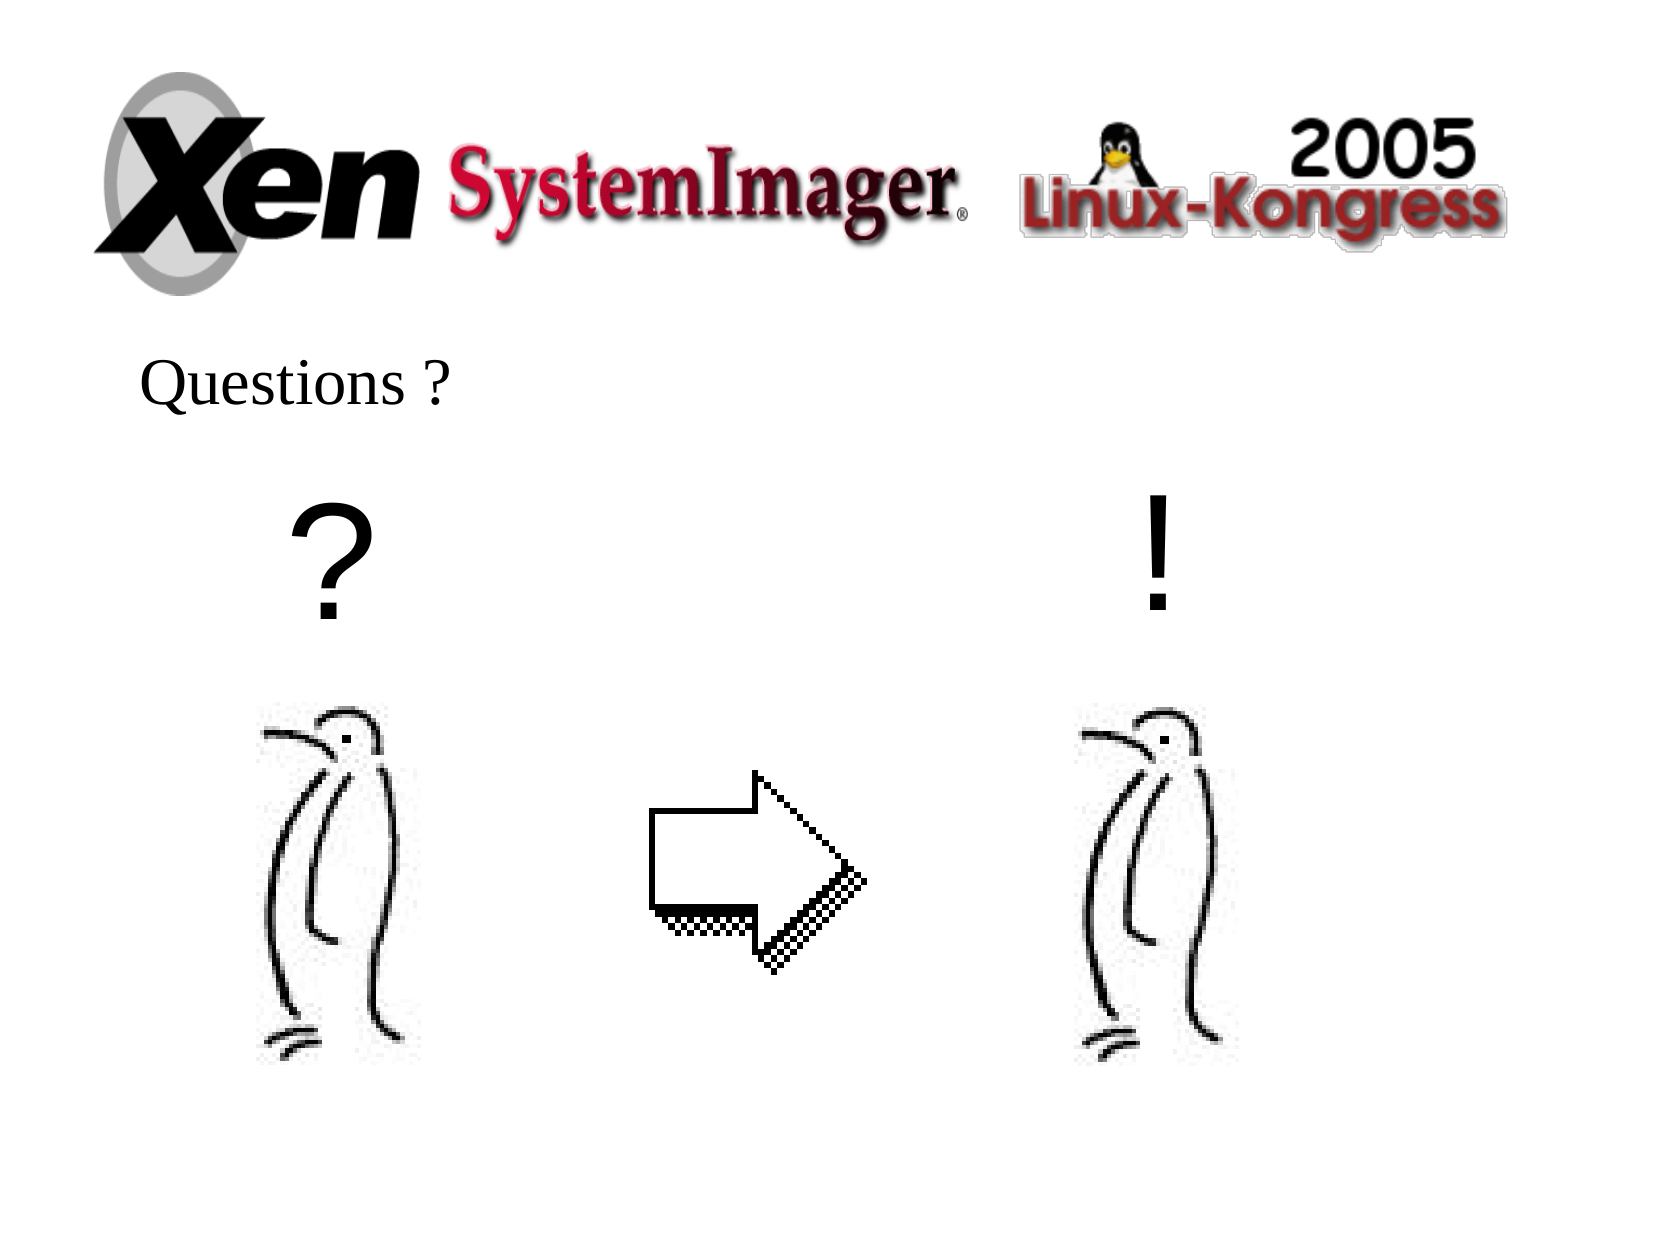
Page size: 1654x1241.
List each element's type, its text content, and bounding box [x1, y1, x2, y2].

picture [445, 132, 971, 254]
list Questions ? [121, 344, 1534, 1127]
picture [1006, 106, 1524, 265]
picture [93, 72, 420, 296]
